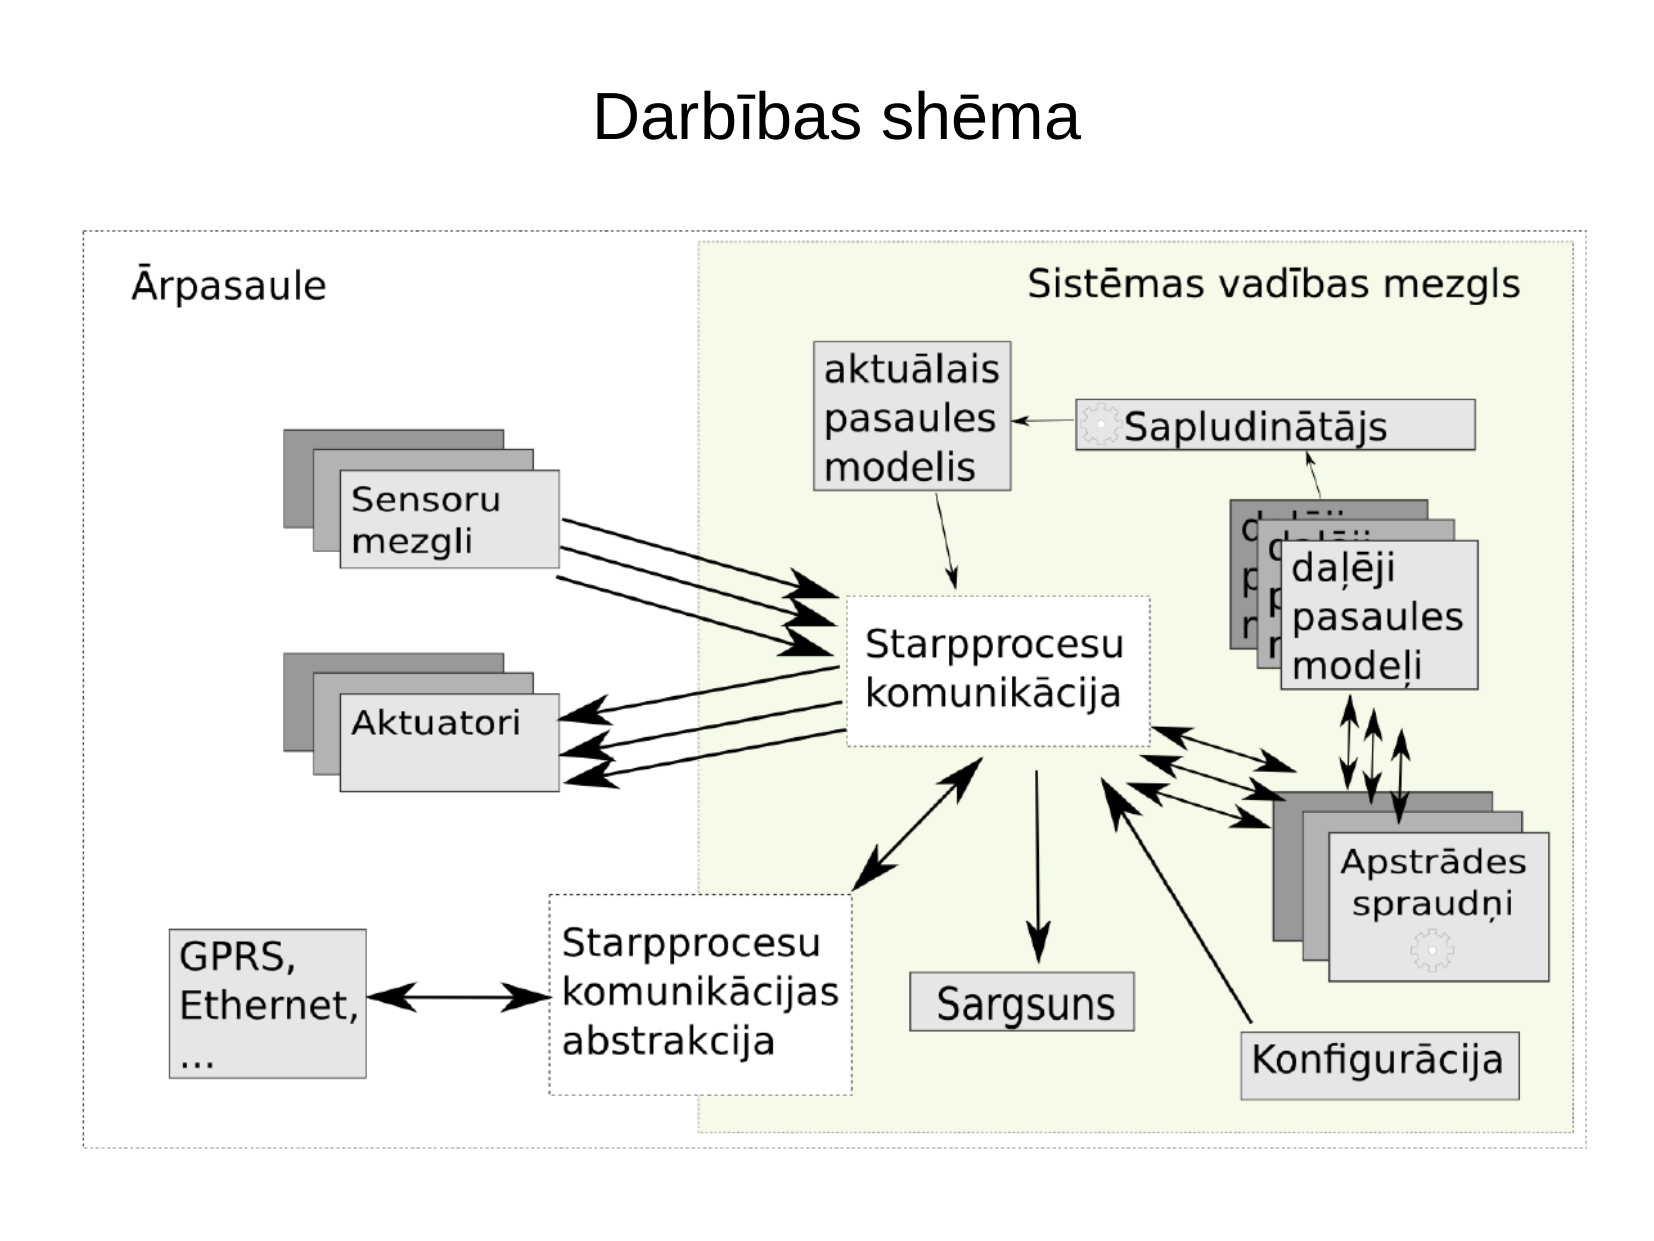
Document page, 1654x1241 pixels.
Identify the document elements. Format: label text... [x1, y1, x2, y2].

picture [79, 224, 1592, 1159]
subtitle Darbības shēma [82, 49, 1592, 184]
